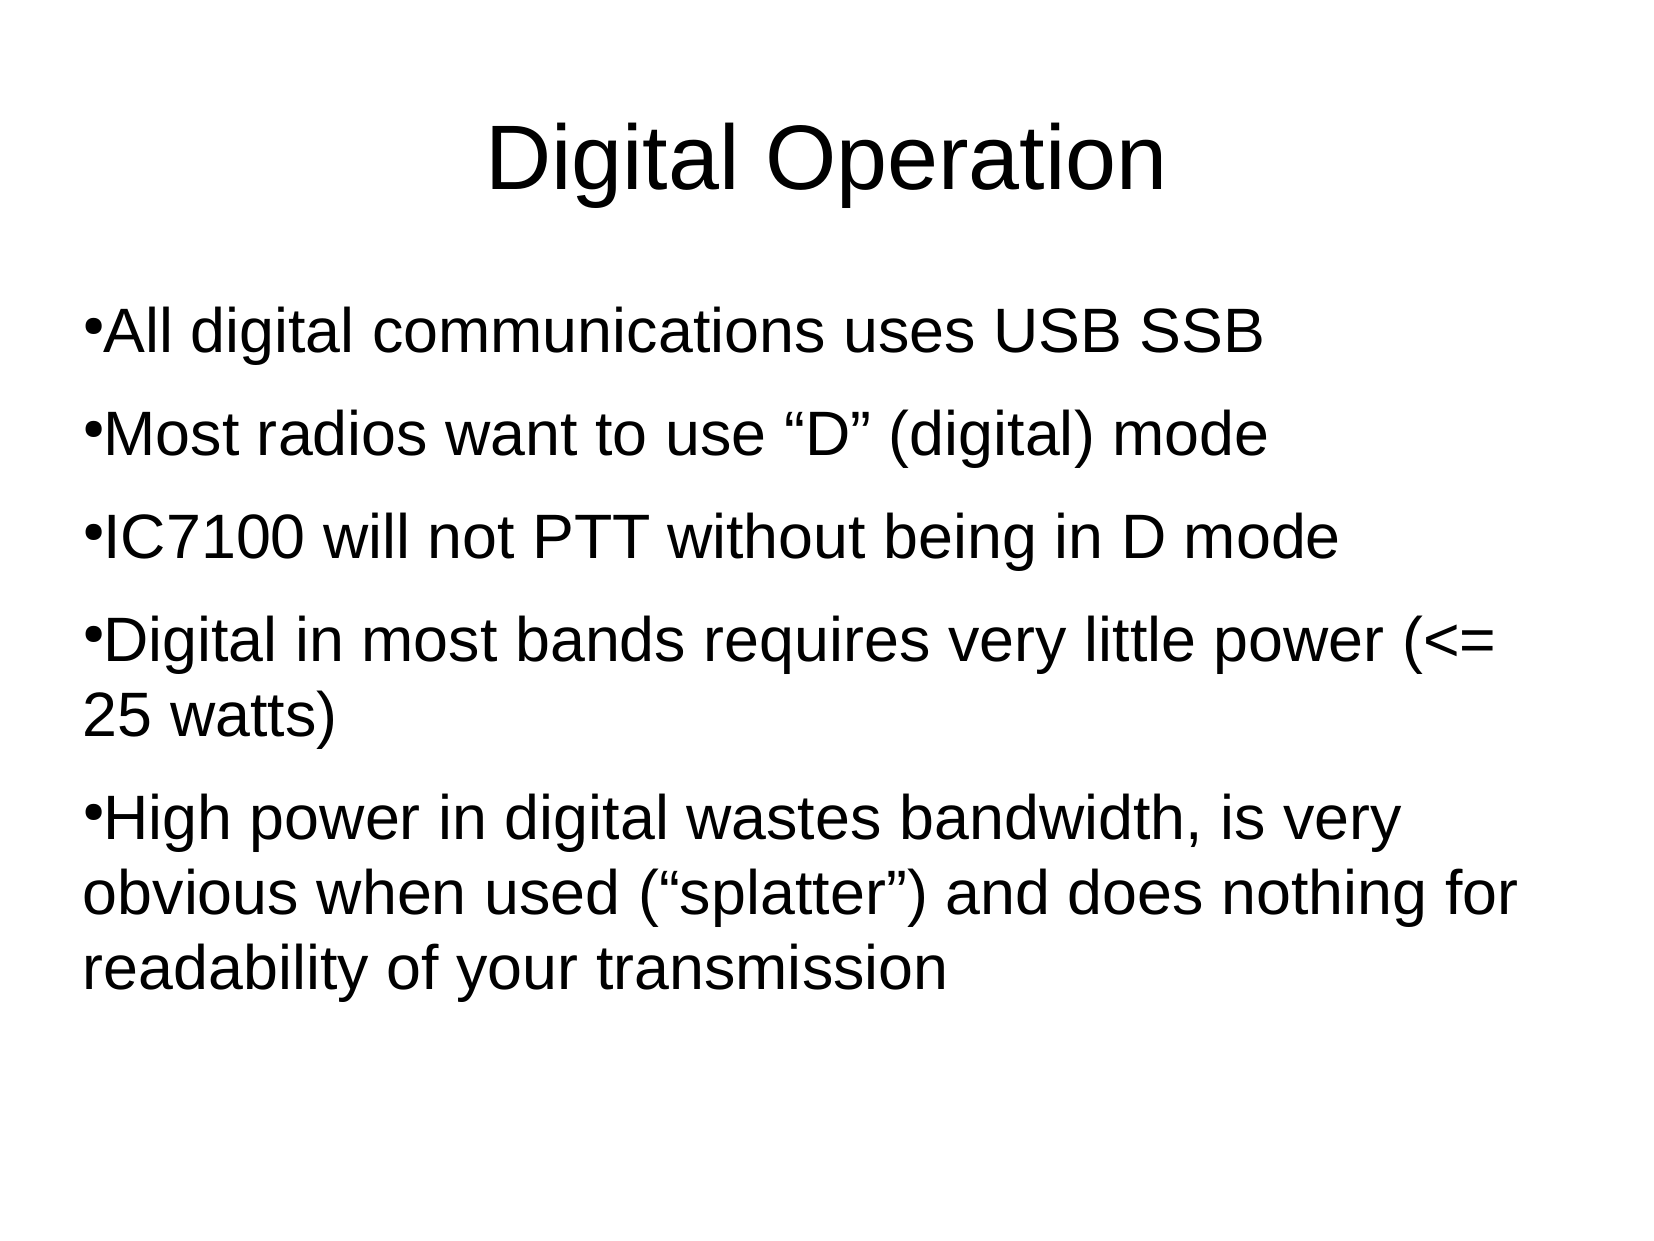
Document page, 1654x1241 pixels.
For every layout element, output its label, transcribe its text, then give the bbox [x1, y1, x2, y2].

title Digital Operation [82, 49, 1571, 257]
list All digital communications uses USB SSB Most radios want to use “D” (digital) mode IC7100 will not PTT without being in D mode Digital in most bands requires very little power (<= 25 watts) High power in digital wastes bandwidth, is very obvious when used (“splatter”) and does nothing for readability of your transmission [82, 290, 1571, 1010]
